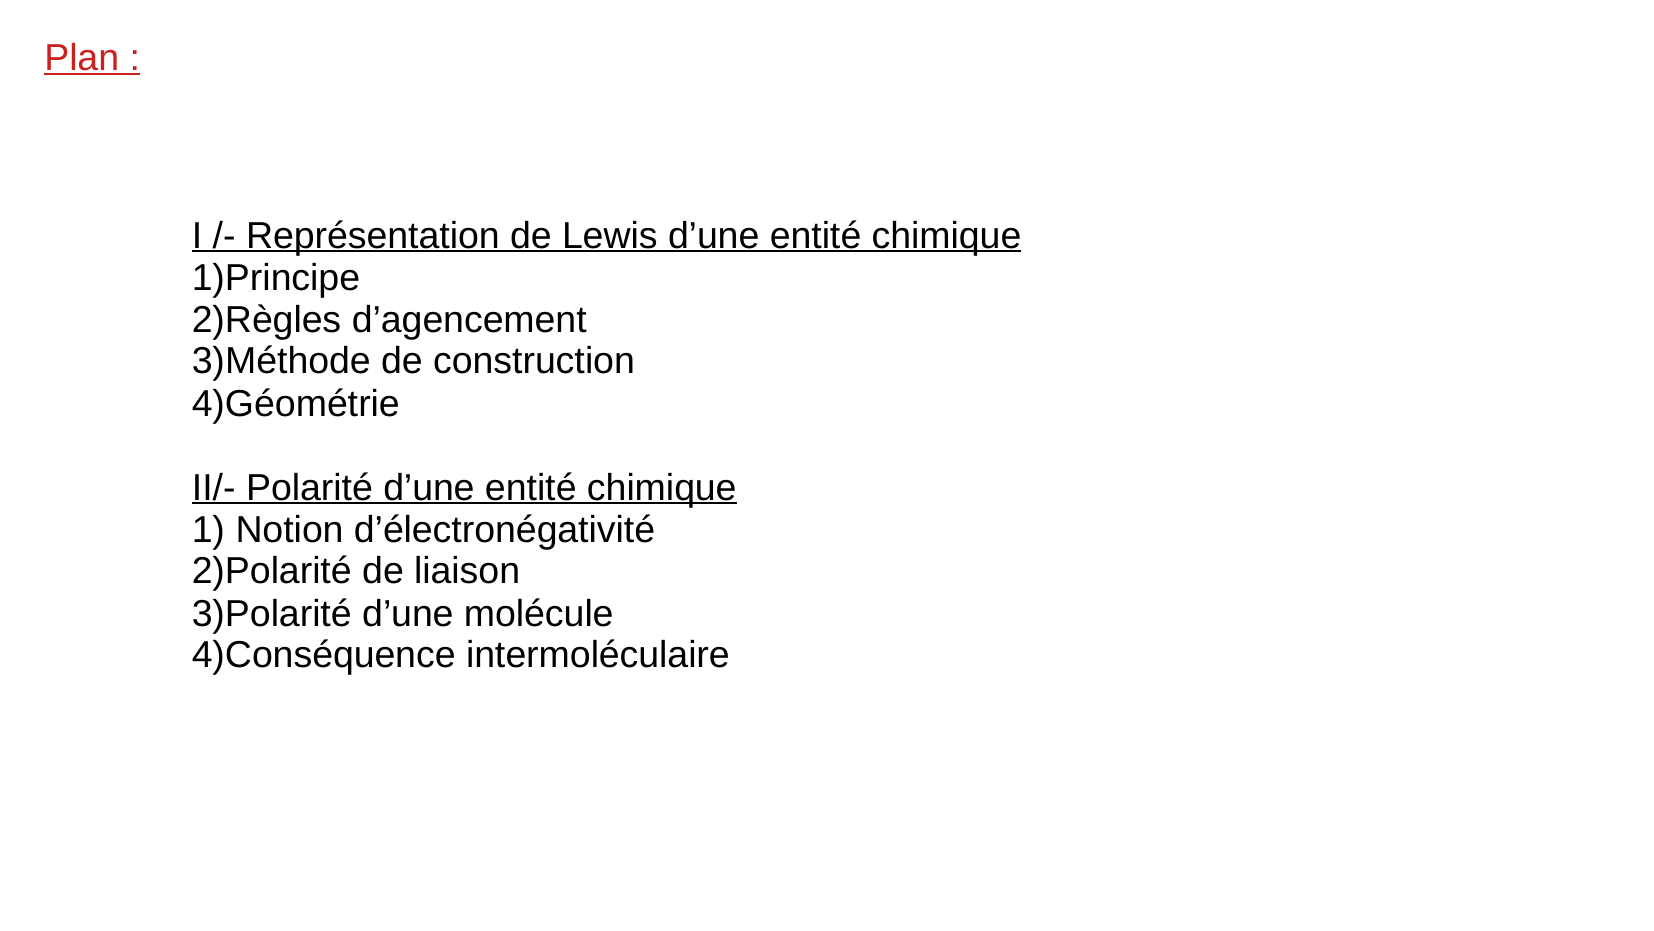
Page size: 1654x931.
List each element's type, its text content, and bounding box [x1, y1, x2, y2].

text_box Plan : [29, 29, 1004, 87]
text_box I /- Représentation de Lewis d’une entité chimique 1)Principe 2)Règles d’agencement 3)Méthode de construction 4)Géométrie II/- Polarité d’une entité chimique 1) Notion d’électronégativité 2)Polarité de liaison 3)Polarité d’une molécule 4)Conséquence intermoléculaire [177, 206, 1506, 726]
